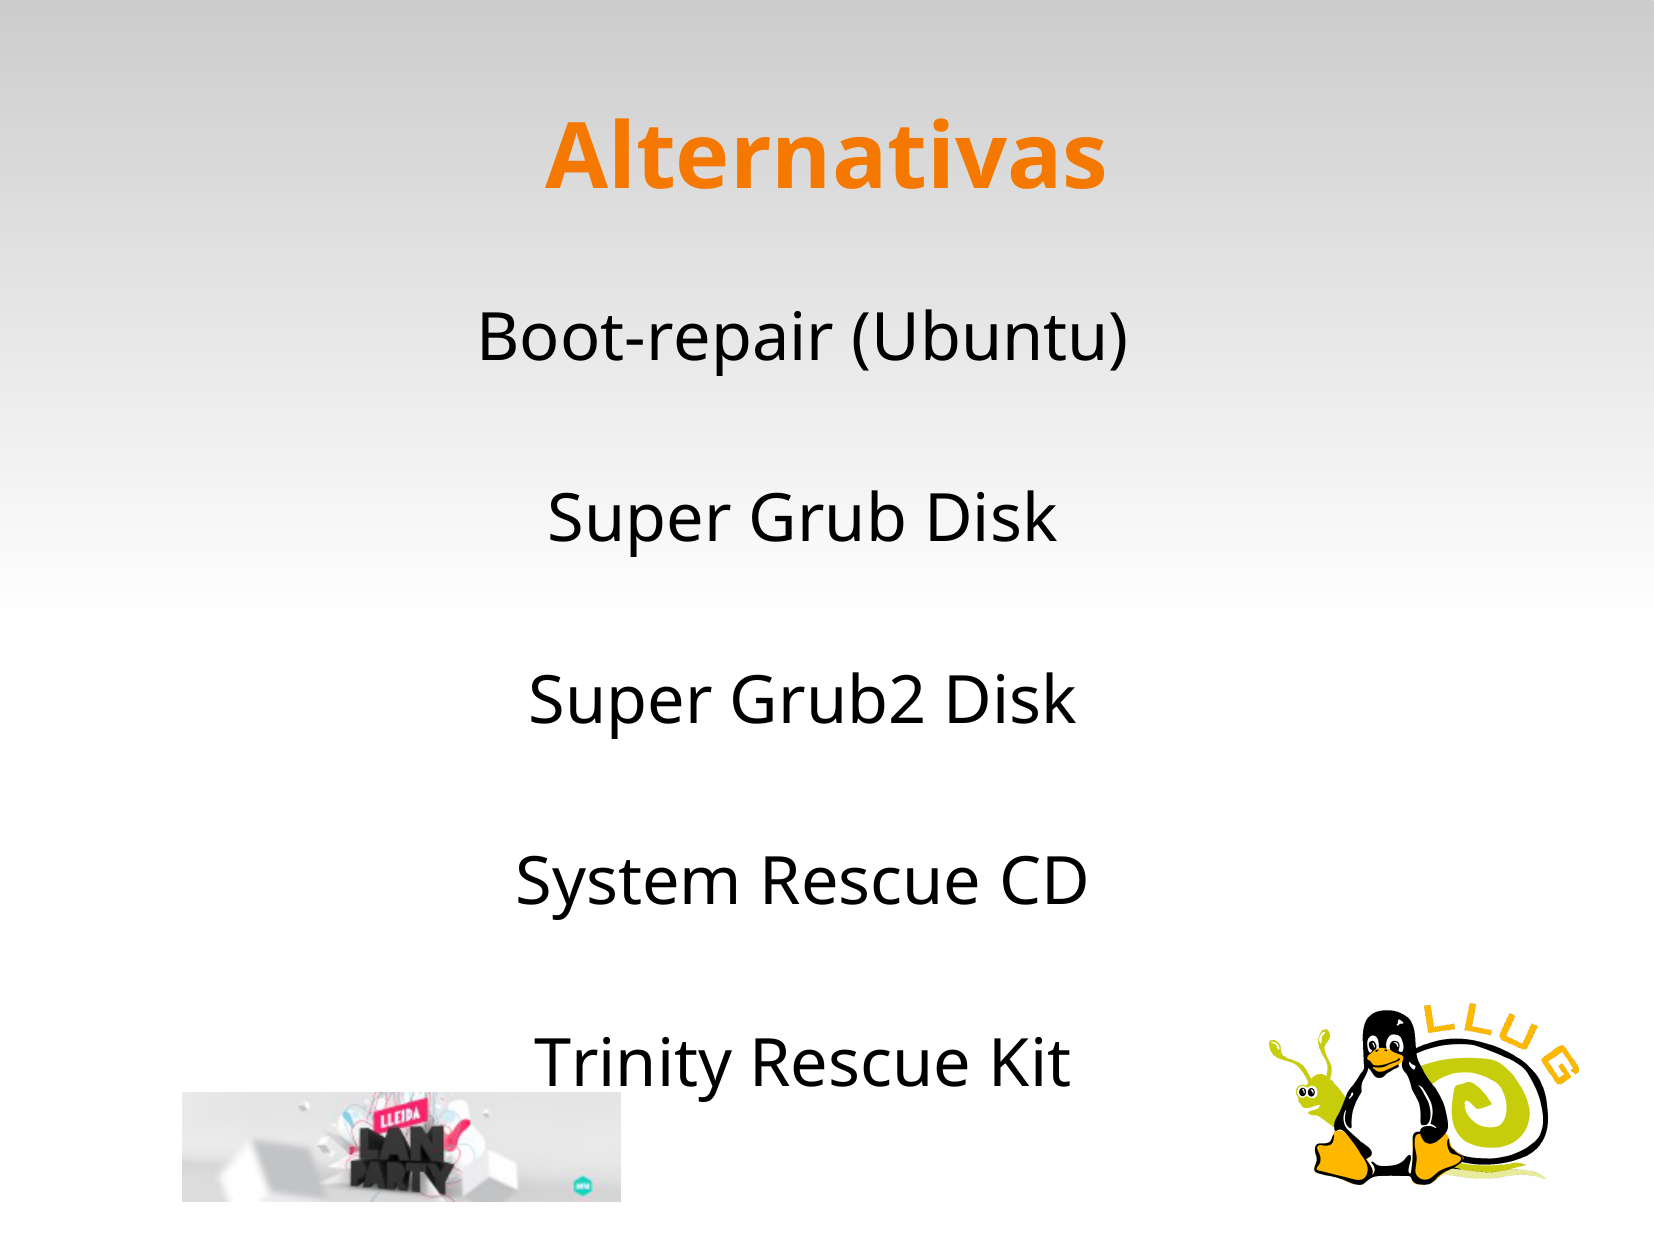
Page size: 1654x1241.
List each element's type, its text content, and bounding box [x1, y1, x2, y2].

picture [182, 1092, 621, 1202]
title Alternativas [82, 56, 1571, 250]
subtitle Boot-repair (Ubuntu) Super Grub Disk Super Grub2 Disk System Rescue CD Trinity Rescue Kit [59, 295, 1548, 1099]
picture [1269, 1003, 1579, 1185]
